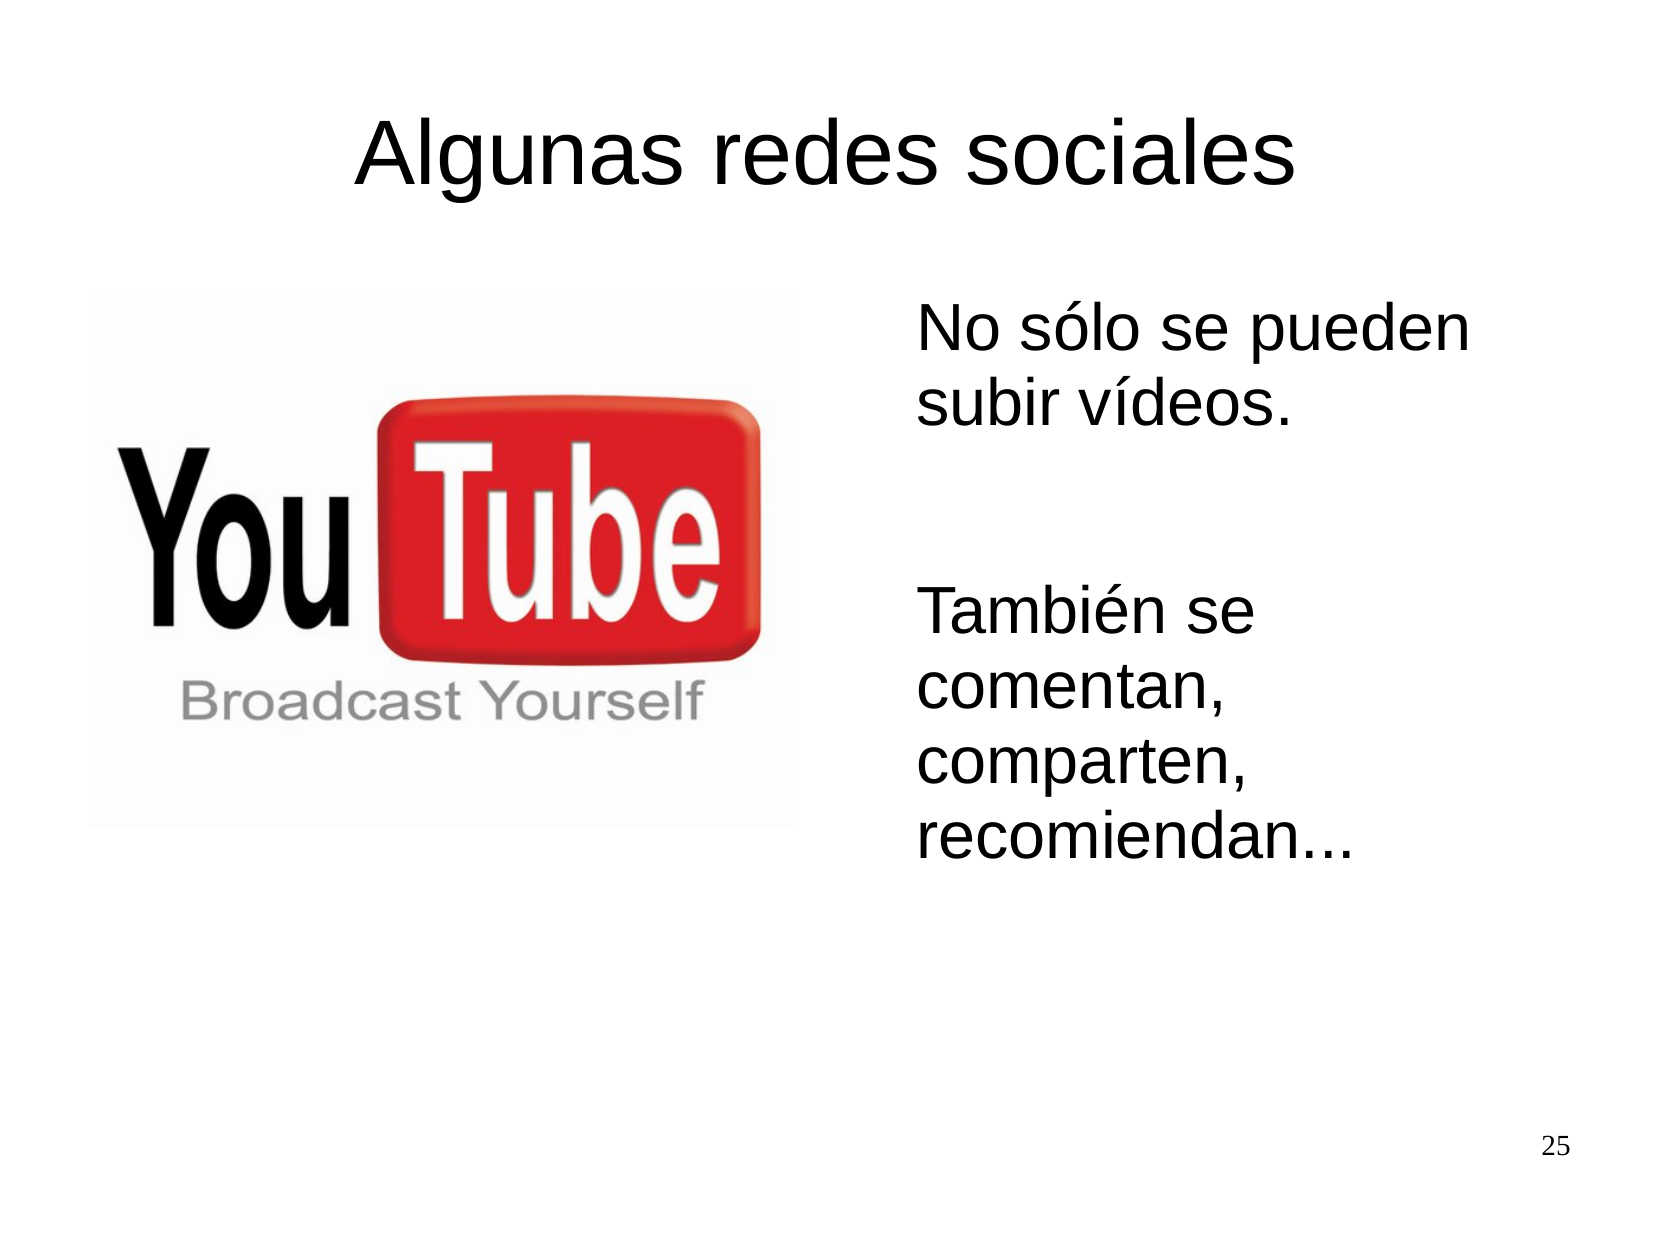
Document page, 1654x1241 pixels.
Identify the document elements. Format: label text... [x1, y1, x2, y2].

title Algunas redes sociales [82, 56, 1571, 250]
picture [88, 295, 798, 827]
list No sólo se pueden subir vídeos. También se comentan, comparten, recomiendan... [845, 290, 1572, 1109]
